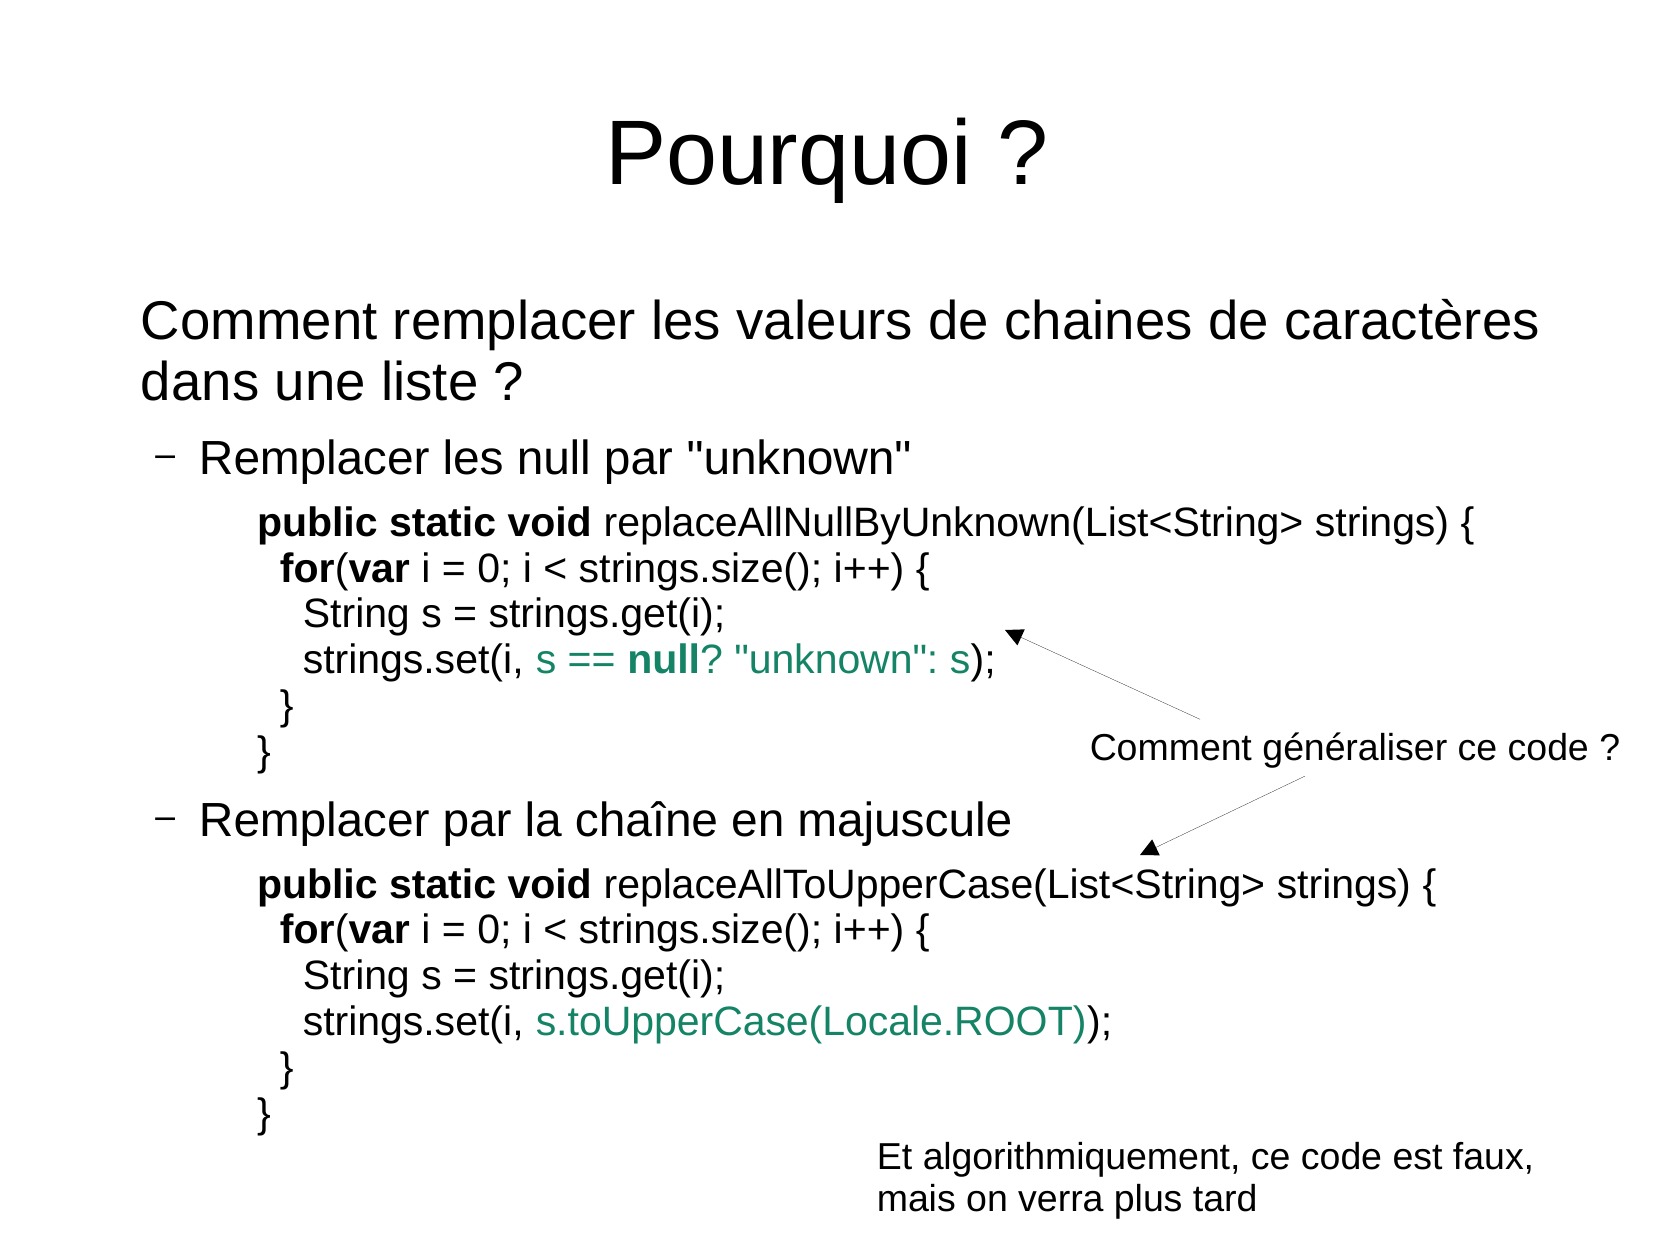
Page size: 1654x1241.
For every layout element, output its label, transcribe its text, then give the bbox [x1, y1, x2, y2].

text_box Comment généraliser ce code ? [1075, 719, 1635, 777]
title Pourquoi ? [82, 49, 1571, 257]
list Comment remplacer les valeurs de chaines de caractères dans une liste ? Remplacer les null par "unknown" public static void replaceAllNullByUnknown(List<String> strings) { for(var i = 0; i < strings.size(); i++) { String s = strings.get(i); strings.set(i, s == null? "unknown": s); } } Remplacer par la chaîne en majuscule public static void replaceAllToUpperCase(List<String> strings) { for(var i = 0; i < strings.size(); i++) { String s = strings.get(i); strings.set(i, s.toUpperCase(Locale.ROOT)); } } [82, 290, 1571, 1141]
text_box Et algorithmiquement, ce code est faux, mais on verra plus tard [862, 1128, 1550, 1227]
